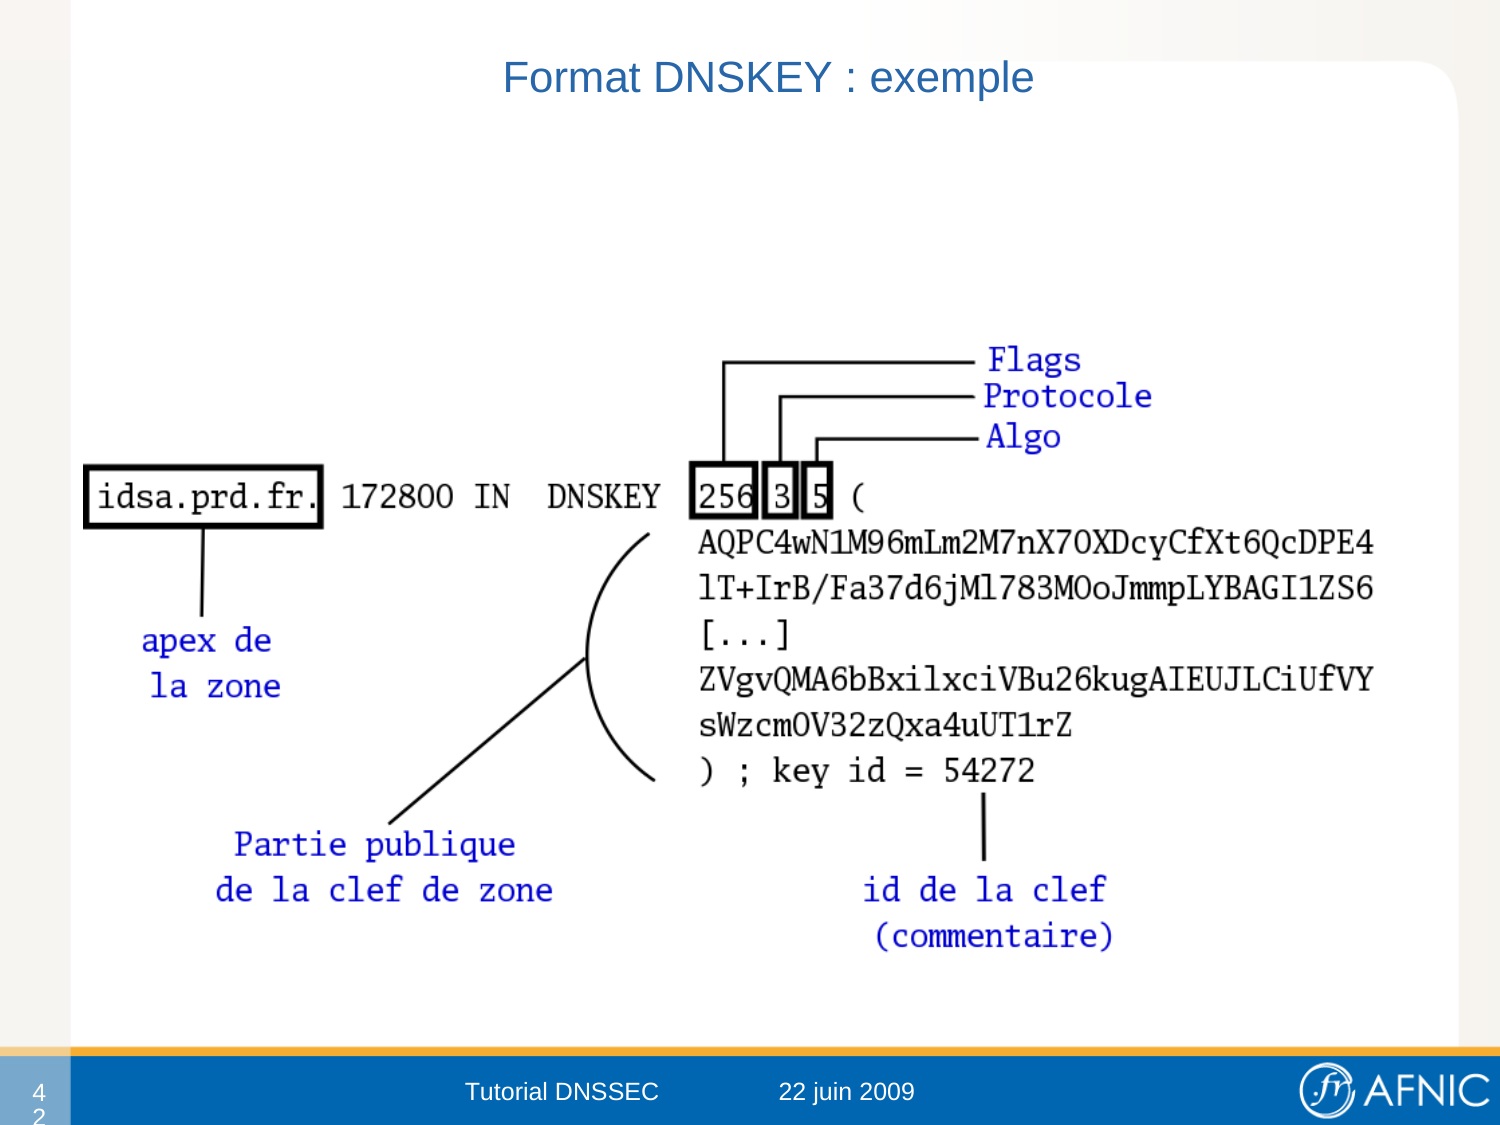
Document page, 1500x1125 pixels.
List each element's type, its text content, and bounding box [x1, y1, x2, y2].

picture [0, 0, 1500, 1125]
title Format DNSKEY : exemple [112, 12, 1426, 138]
